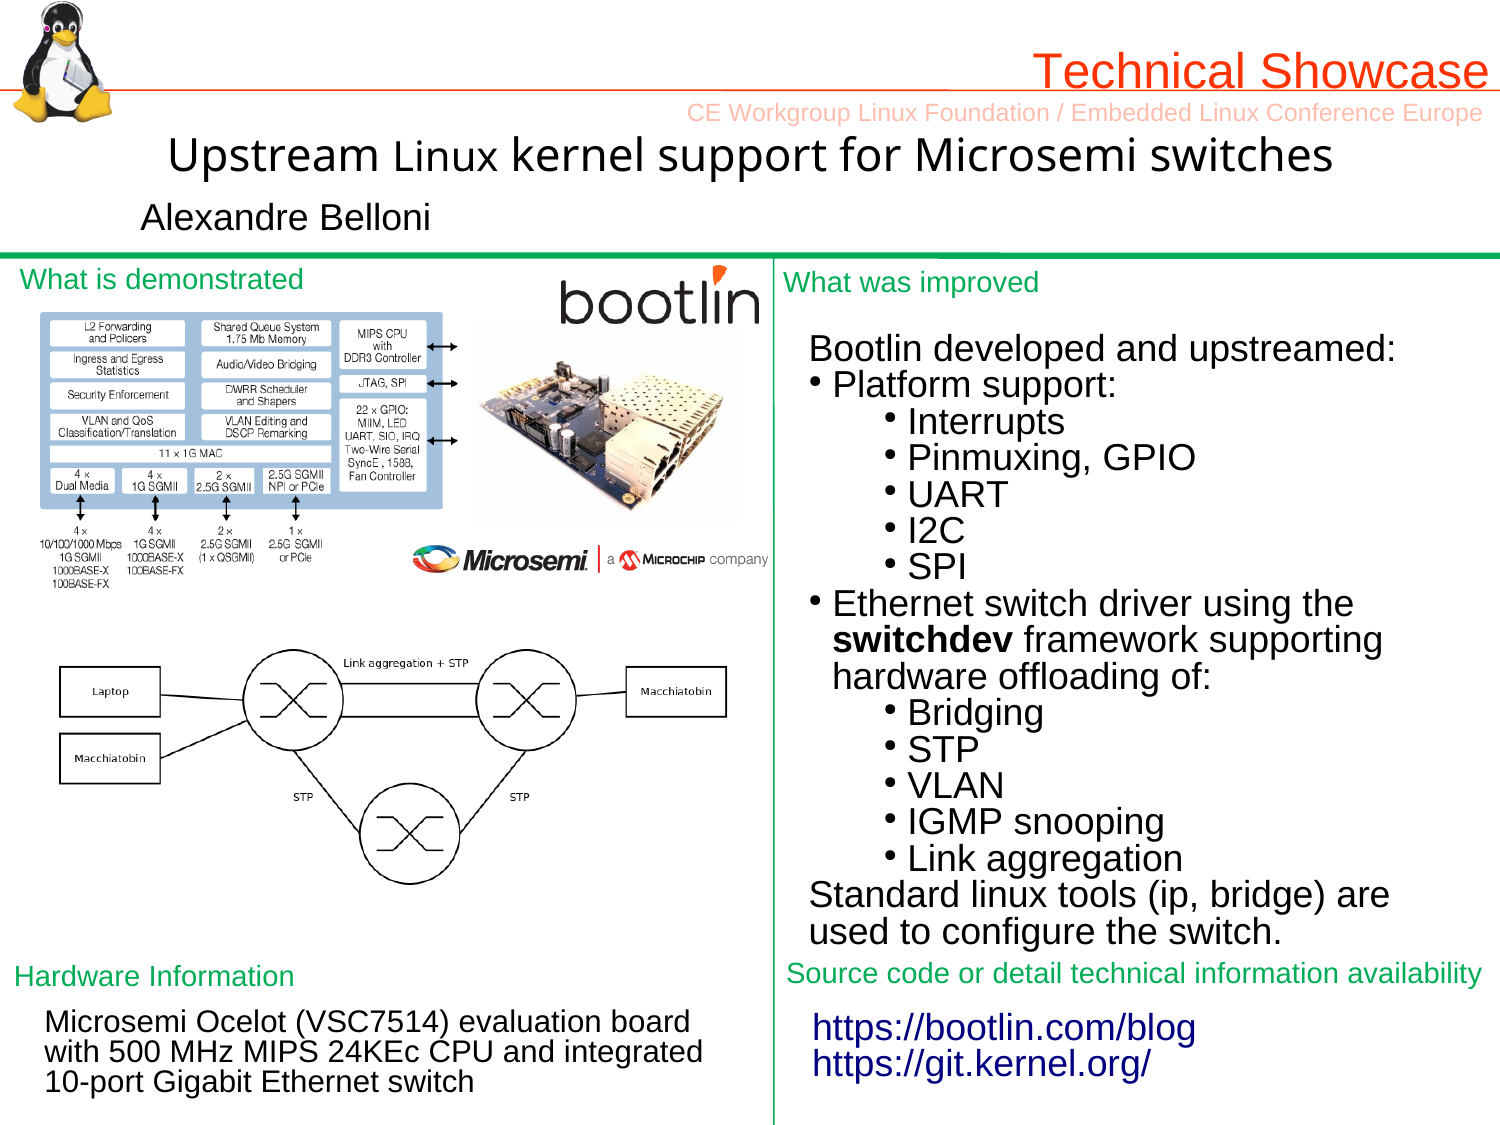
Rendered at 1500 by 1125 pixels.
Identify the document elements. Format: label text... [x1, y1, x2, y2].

picture [38, 311, 768, 591]
text_box Microsemi Ocelot (VSC7514) evaluation board with 500 MHz MIPS 24KEc CPU and integrated 10-port Gigabit Ethernet switch [29, 1000, 739, 1107]
text_box Alexandre Belloni [125, 185, 447, 247]
text_box Upstream Linux kernel support for Microsemi switches [152, 118, 1350, 189]
picture [59, 648, 728, 886]
text_box https://bootlin.com/blog https://git.kernel.org/ [797, 1003, 1212, 1092]
picture [472, 265, 759, 523]
text_box Bootlin developed and upstreamed: Platform support: Interrupts Pinmuxing, GPIO UART I2C SPI Ethernet switch driver using the switchdev framework supporting hardware offloading of: Bridging STP VLAN IGMP snooping Link aggregation Standard linux tools (ip, bridge) are used to configure the switch. [793, 324, 1477, 1069]
